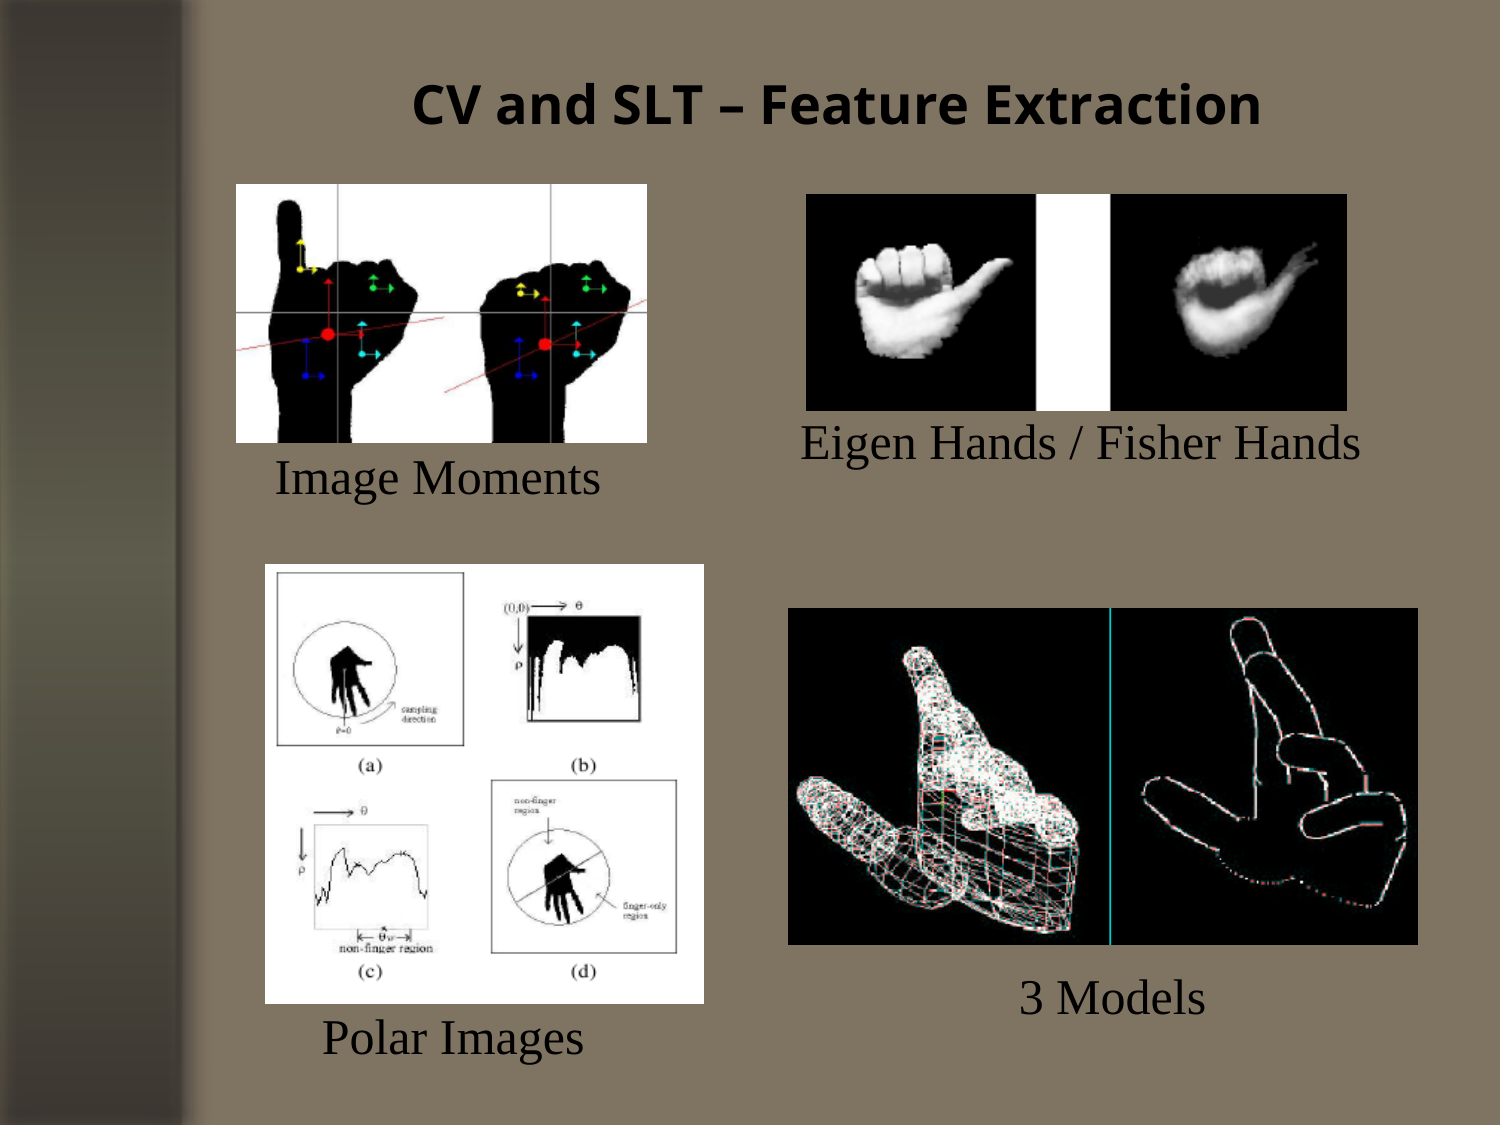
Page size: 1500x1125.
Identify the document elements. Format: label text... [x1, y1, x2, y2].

text_box 3 Models [1003, 962, 1222, 1047]
text_box Polar Images [307, 1002, 691, 1087]
text_box Eigen Hands / Fisher Hands [785, 407, 1418, 492]
text_box Image Moments [259, 442, 617, 528]
title CV and SLT – Feature Extraction [225, 9, 1451, 198]
picture [0, 0, 1500, 1125]
